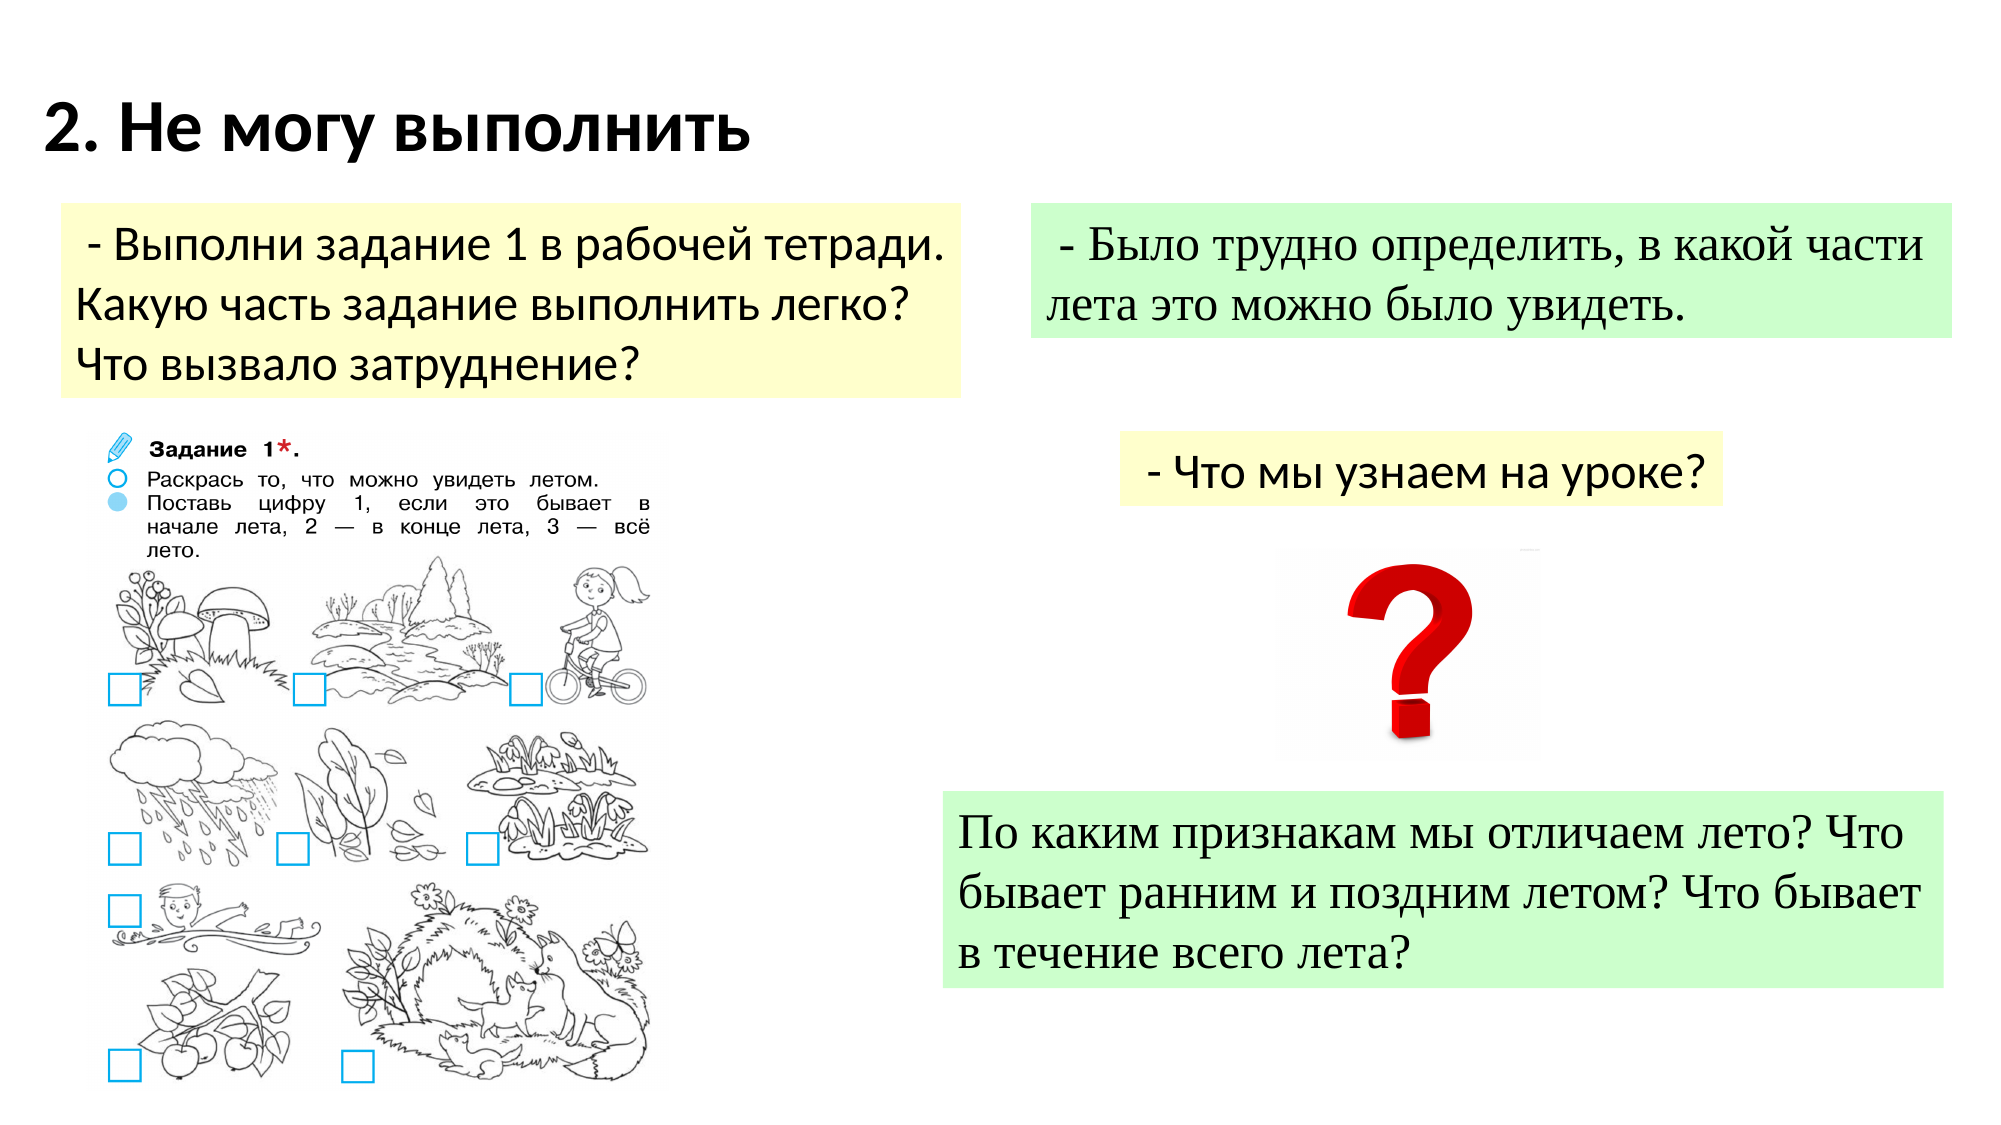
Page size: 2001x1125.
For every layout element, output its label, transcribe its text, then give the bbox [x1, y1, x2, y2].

text_box По каким признакам мы отличаем лето? Что бывает ранним и поздним летом? Что бывает в течение всего лета? [942, 791, 1944, 989]
text_box - Было трудно определить, в какой части лета это можно было увидеть. [1031, 203, 1952, 338]
picture [86, 431, 669, 1091]
picture [1275, 549, 1541, 761]
title 2. Не могу выполнить [28, 46, 1161, 208]
text_box - Что мы узнаем на уроке? [1120, 431, 1723, 506]
text_box - Выполни задание 1 в рабочей тетради. Какую часть задание выполнить легко? Что вызвало затруднение? [61, 203, 961, 398]
